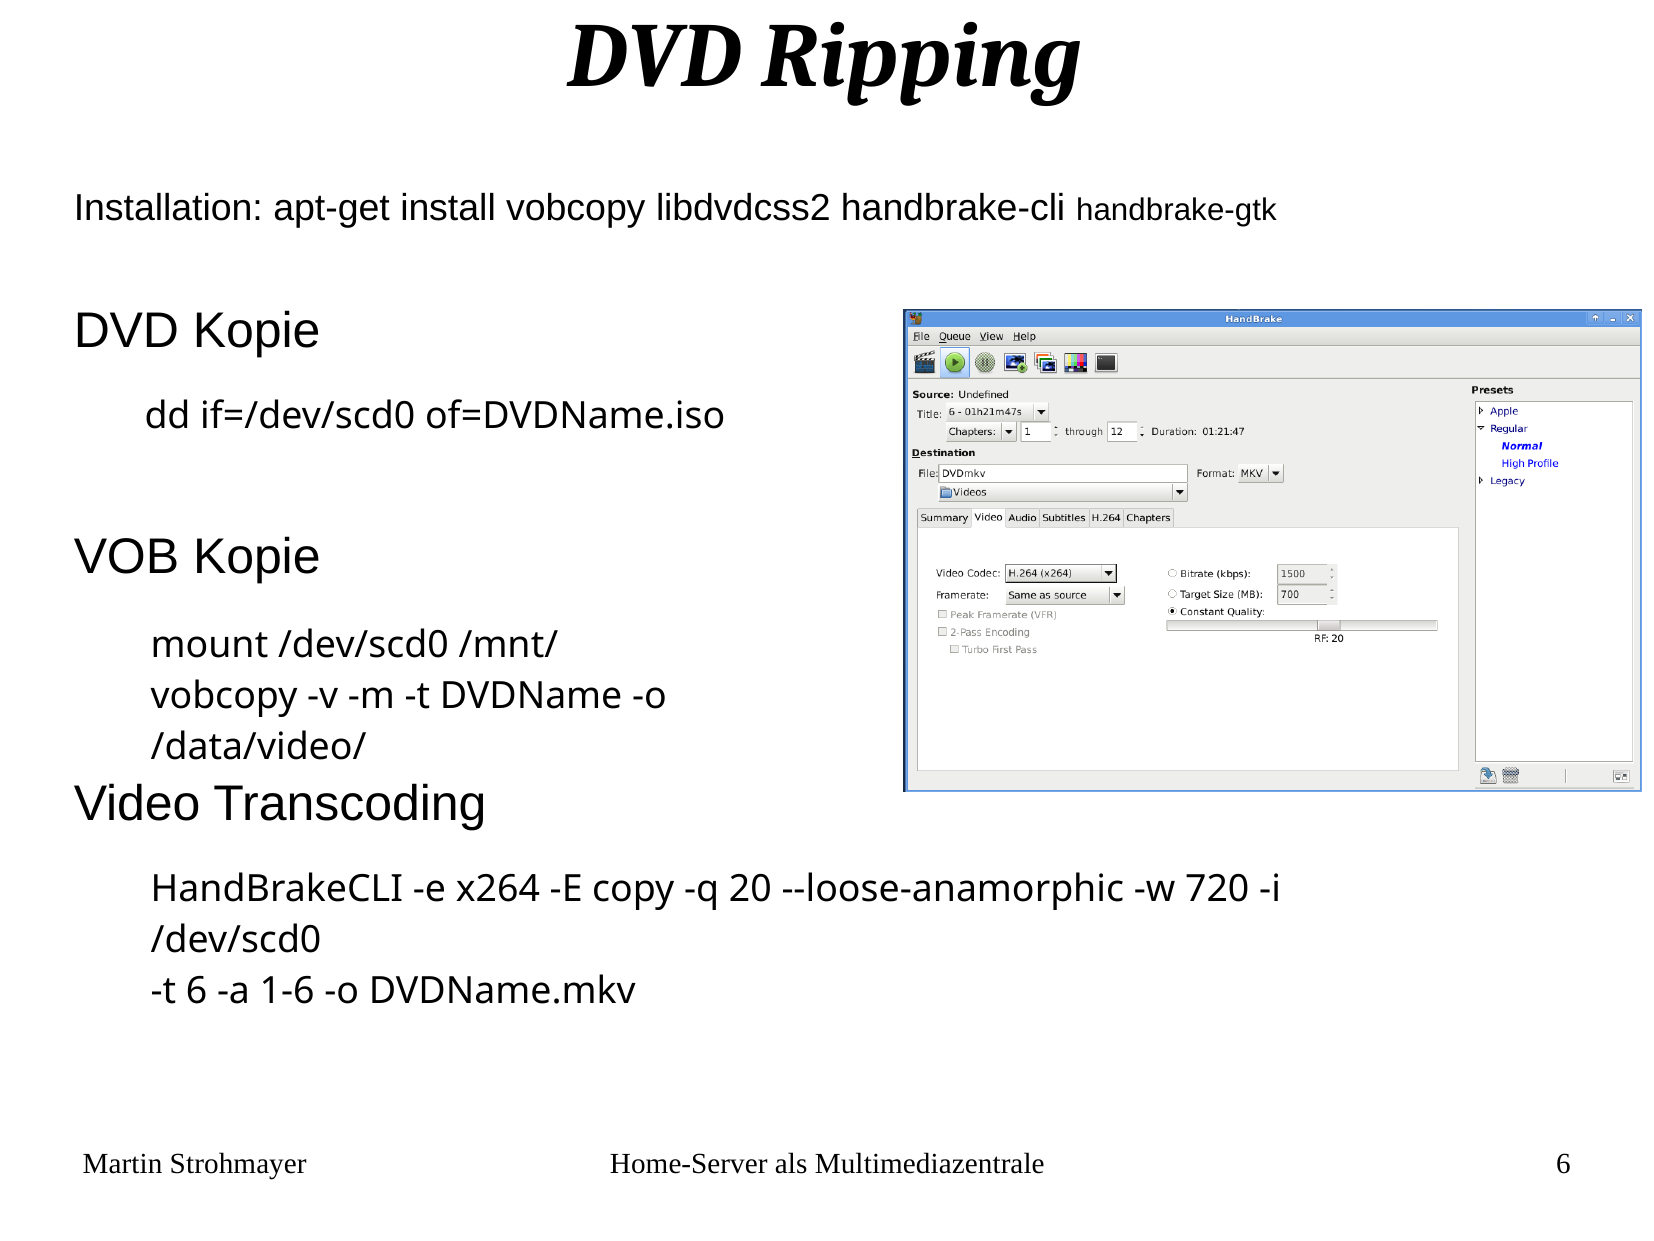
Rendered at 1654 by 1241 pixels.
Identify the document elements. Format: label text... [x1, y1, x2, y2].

text_box VOB Kopie [59, 521, 473, 592]
text_box DVD Kopie [59, 295, 473, 366]
text_box Video Transcoding [59, 767, 591, 839]
title DVD Ripping [0, 3, 1651, 111]
text_box HandBrakeCLI -e x264 -E copy -q 20 --loose-anamorphic -w 720 -i /dev/scd0 -t 6 -a 1-6 -o DVDName.mkv [135, 853, 1465, 956]
text_box Installation: apt-get install vobcopy libdvdcss2 handbrake-cli handbrake-gtk [59, 179, 1388, 237]
picture [903, 309, 1642, 792]
text_box dd if=/dev/scd0 of=DVDName.iso [129, 381, 903, 441]
text_box mount /dev/scd0 /mnt/ vobcopy -v -m -t DVDName -o /data/video/ [135, 609, 903, 712]
